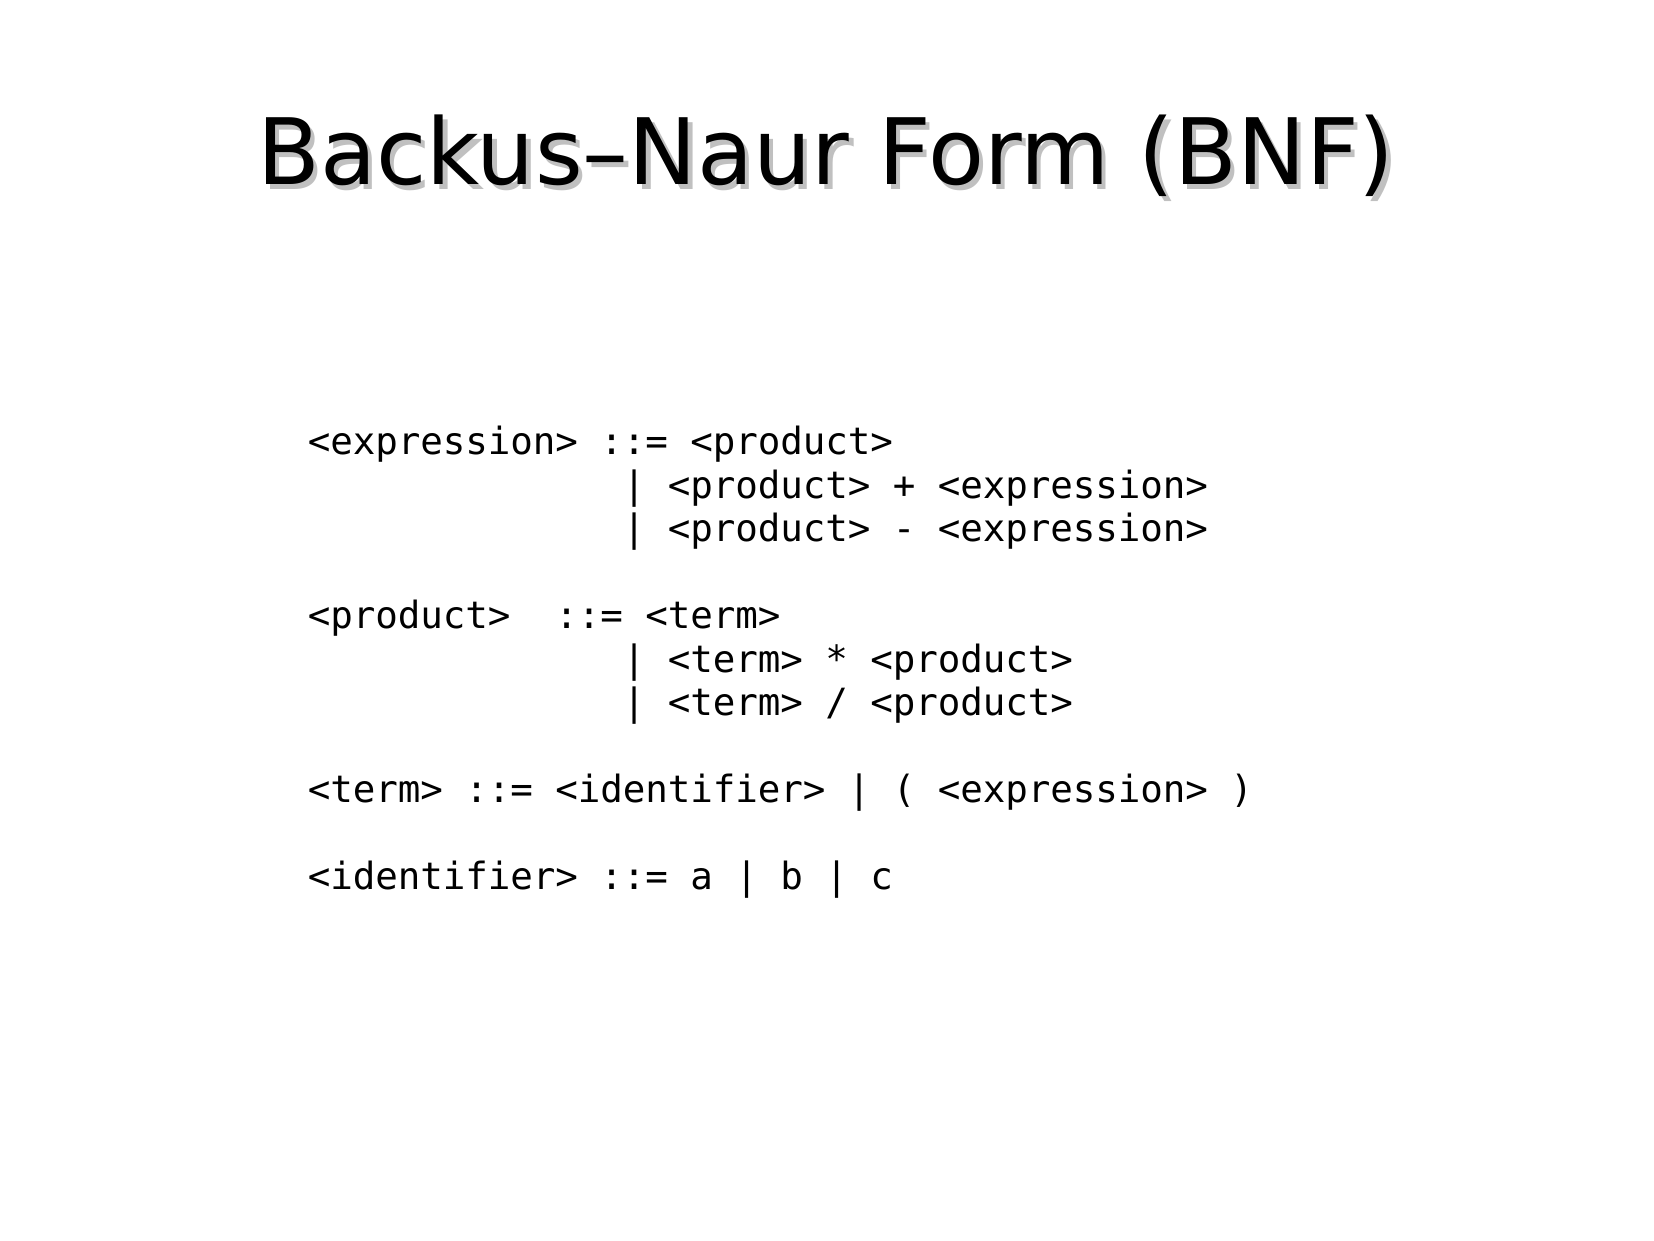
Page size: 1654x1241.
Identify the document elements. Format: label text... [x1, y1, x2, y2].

title Backus–Naur Form (BNF) [82, 55, 1571, 251]
text_box <expression> ::= <product> | <product> + <expression> | <product> - <expression> <product> ::= <term> | <term> * <product> | <term> / <product> <term> ::= <identifier> | ( <expression> ) <identifier> ::= a | b | c [293, 412, 1268, 907]
